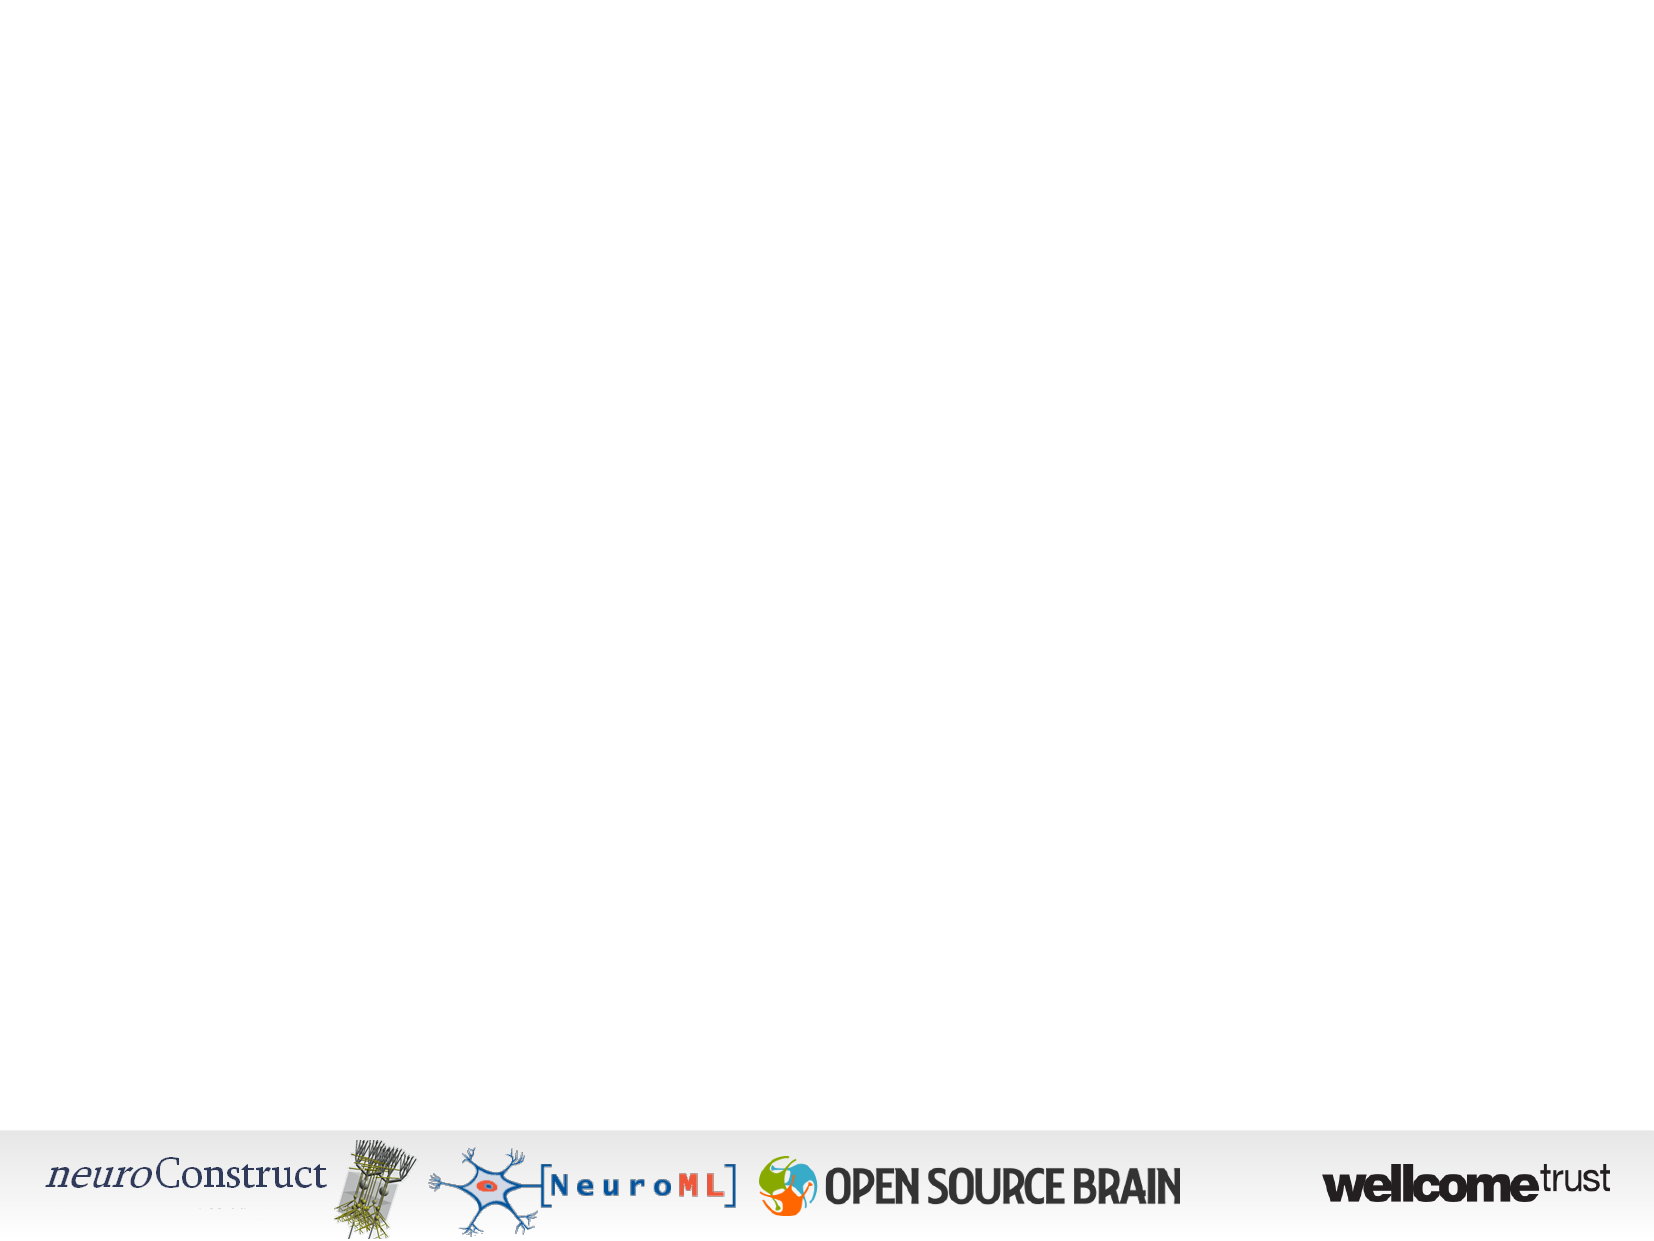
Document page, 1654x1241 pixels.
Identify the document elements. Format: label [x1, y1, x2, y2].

picture [759, 1156, 1180, 1216]
picture [32, 1140, 419, 1239]
picture [428, 1147, 736, 1237]
picture [1322, 1164, 1610, 1202]
